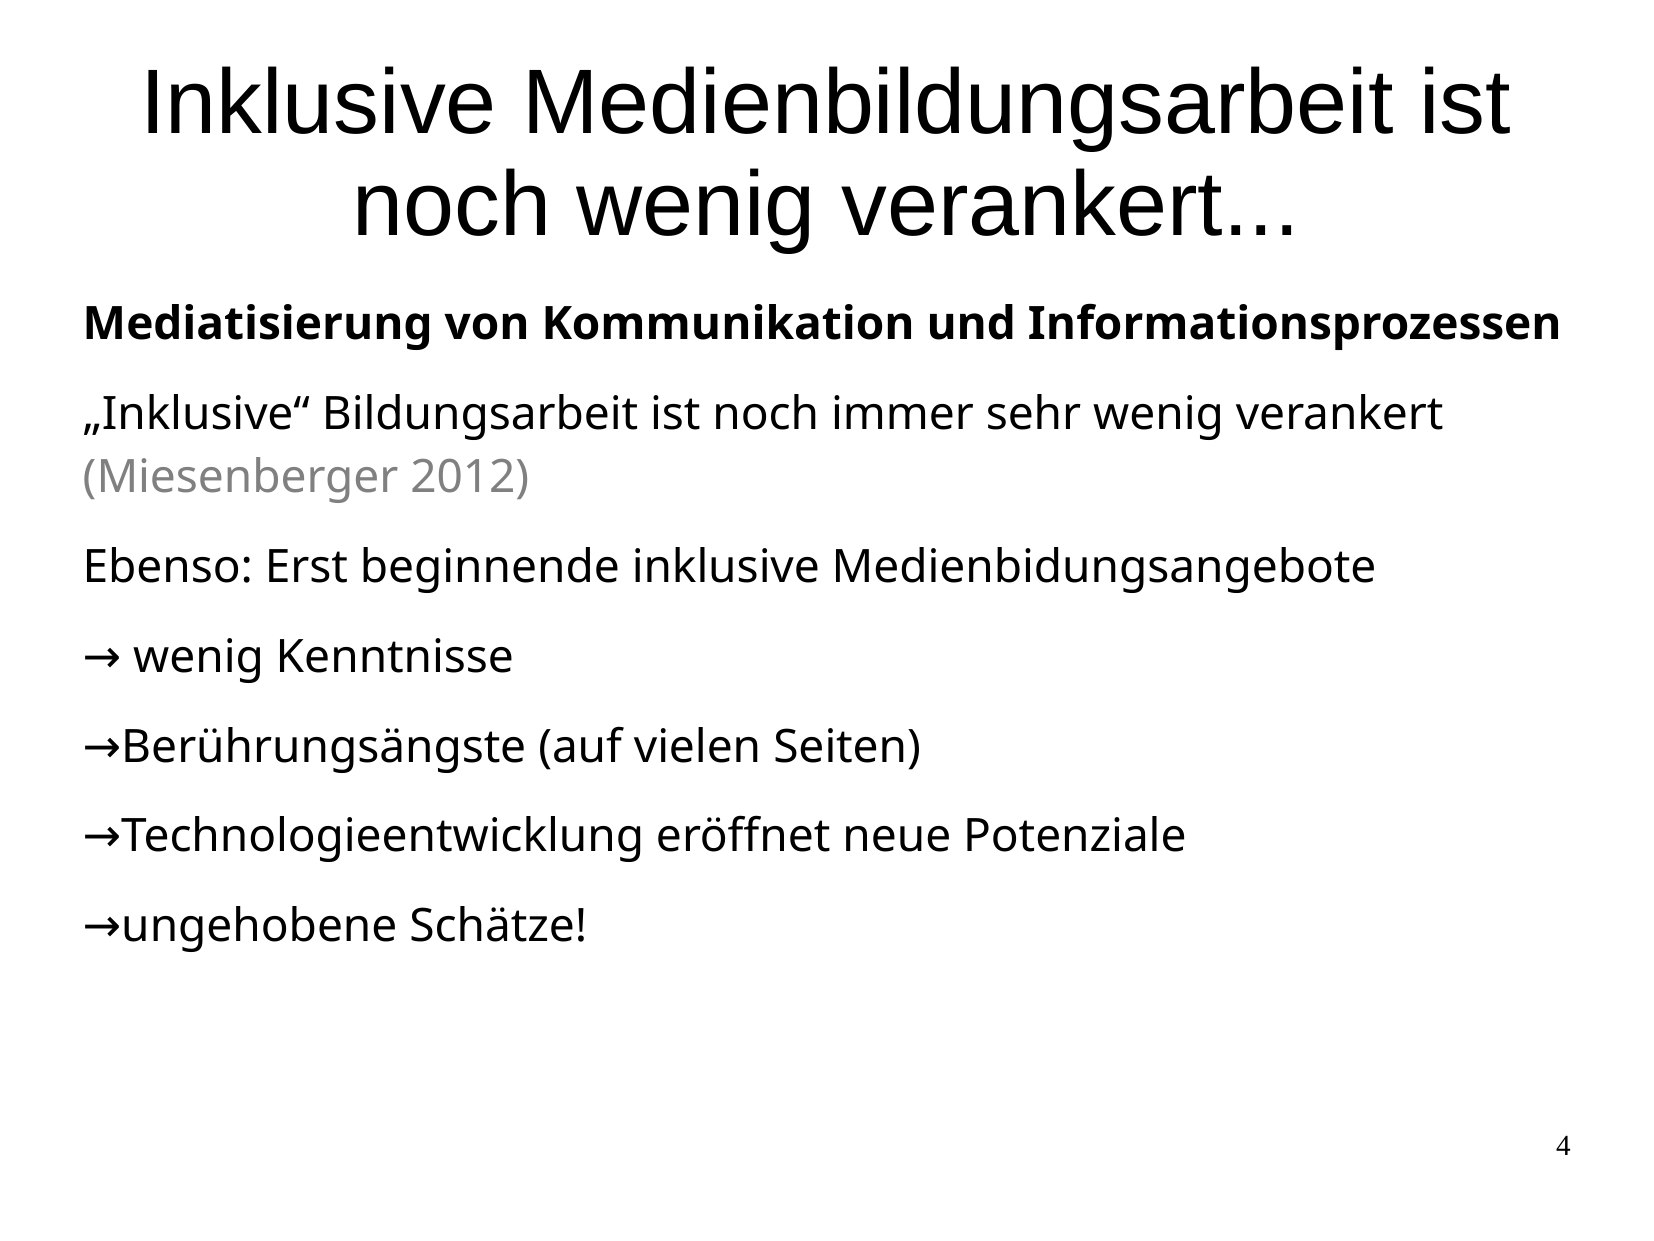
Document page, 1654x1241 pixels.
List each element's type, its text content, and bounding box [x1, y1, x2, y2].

list Mediatisierung von Kommunikation und Informationsprozessen „Inklusive“ Bildungsarbeit ist noch immer sehr wenig verankert (Miesenberger 2012) Ebenso: Erst beginnende inklusive Medienbidungsangebote → wenig Kenntnisse →Berührungsängste (auf vielen Seiten) →Technologieentwicklung eröffnet neue Potenziale →ungehobene Schätze! [82, 290, 1571, 1010]
title Inklusive Medienbildungsarbeit ist noch wenig verankert... [82, 49, 1571, 257]
